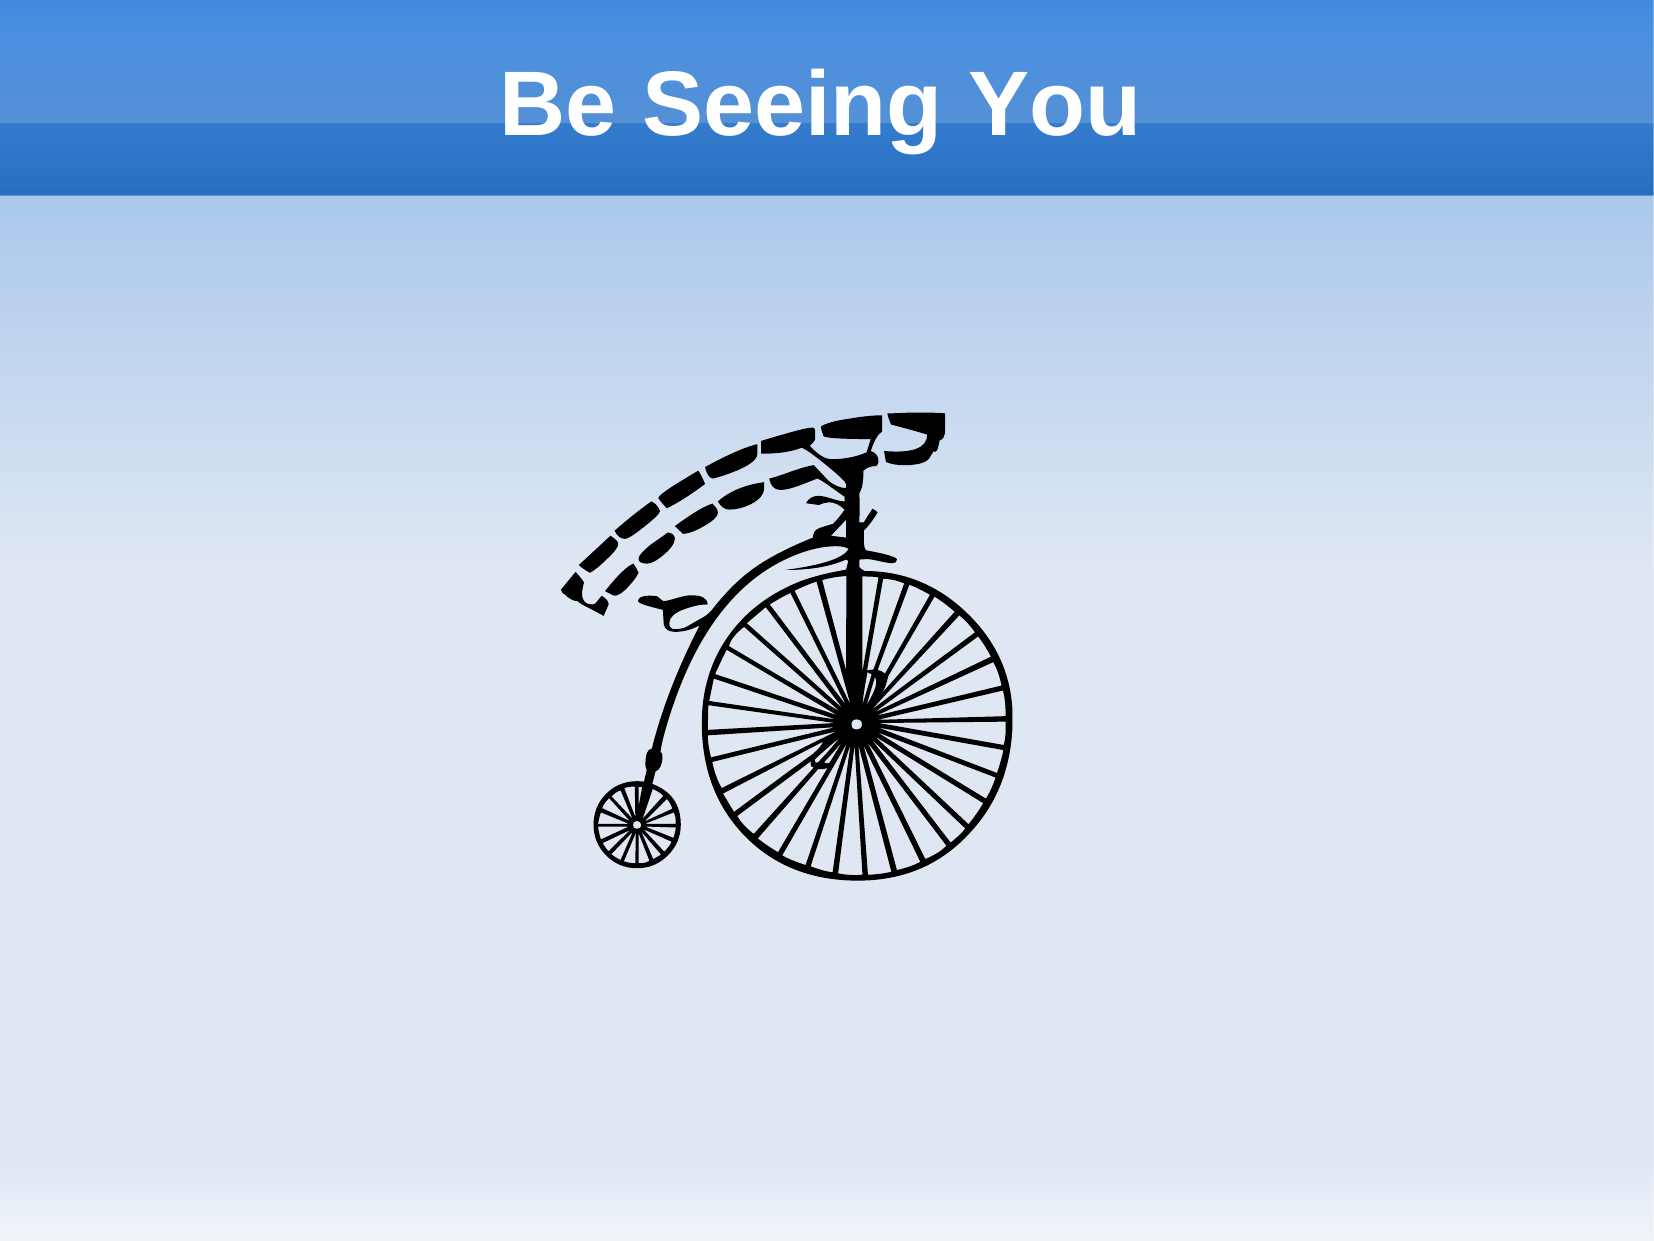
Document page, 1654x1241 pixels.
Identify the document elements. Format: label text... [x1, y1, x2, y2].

title Be Seeing You [76, 0, 1565, 208]
picture [0, 0, 1654, 1241]
